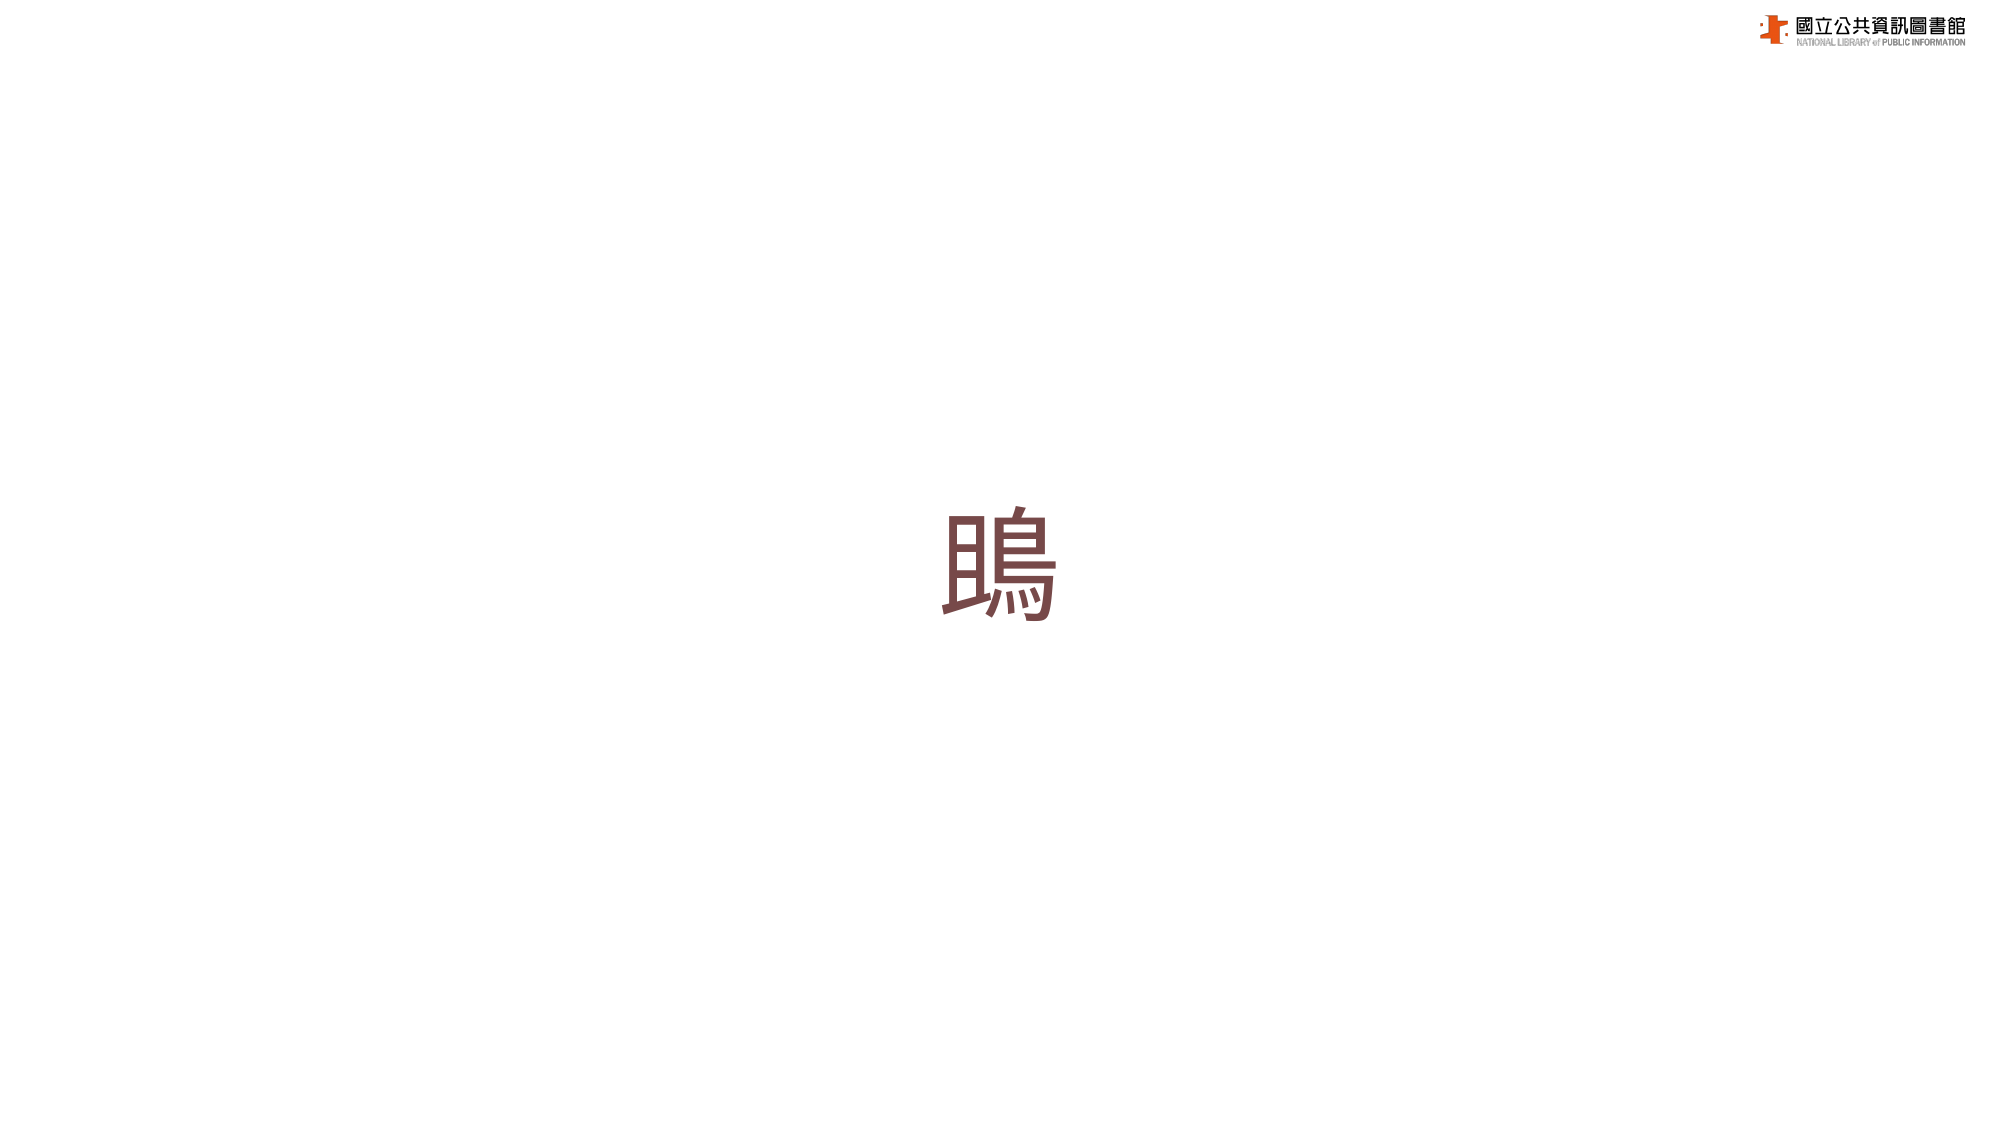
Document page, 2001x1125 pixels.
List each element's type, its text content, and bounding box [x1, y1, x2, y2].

text_box 鴡 [922, 479, 1077, 644]
